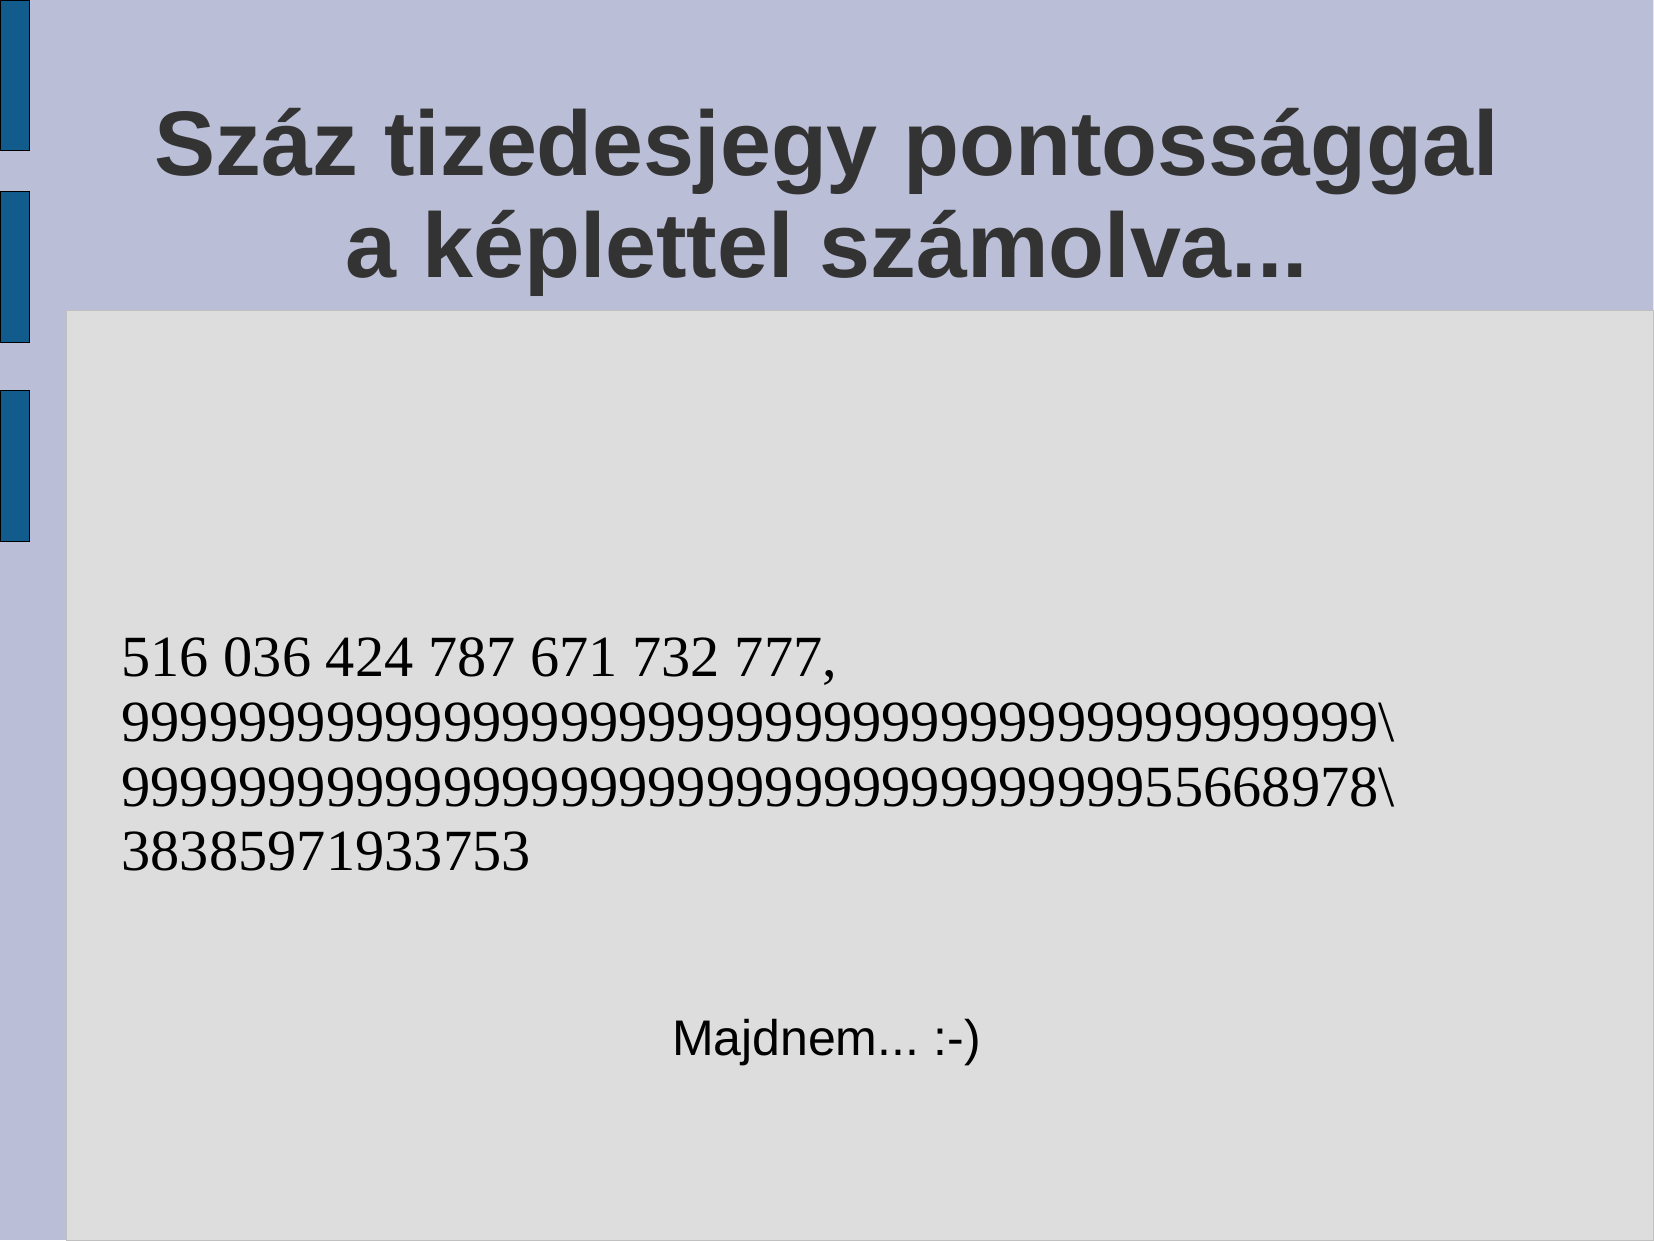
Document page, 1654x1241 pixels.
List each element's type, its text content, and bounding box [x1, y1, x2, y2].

text_box Majdnem... :-) [518, 1002, 1136, 1074]
title Száz tizedesjegy pontossággal a képlettel számolva... [121, 92, 1534, 298]
subtitle 516 036 424 787 671 732 777, 9999999999999999999999999999999999999999999\ 9999999999999999999999999999999999955668978\ 38385971933753 [121, 352, 1534, 1156]
